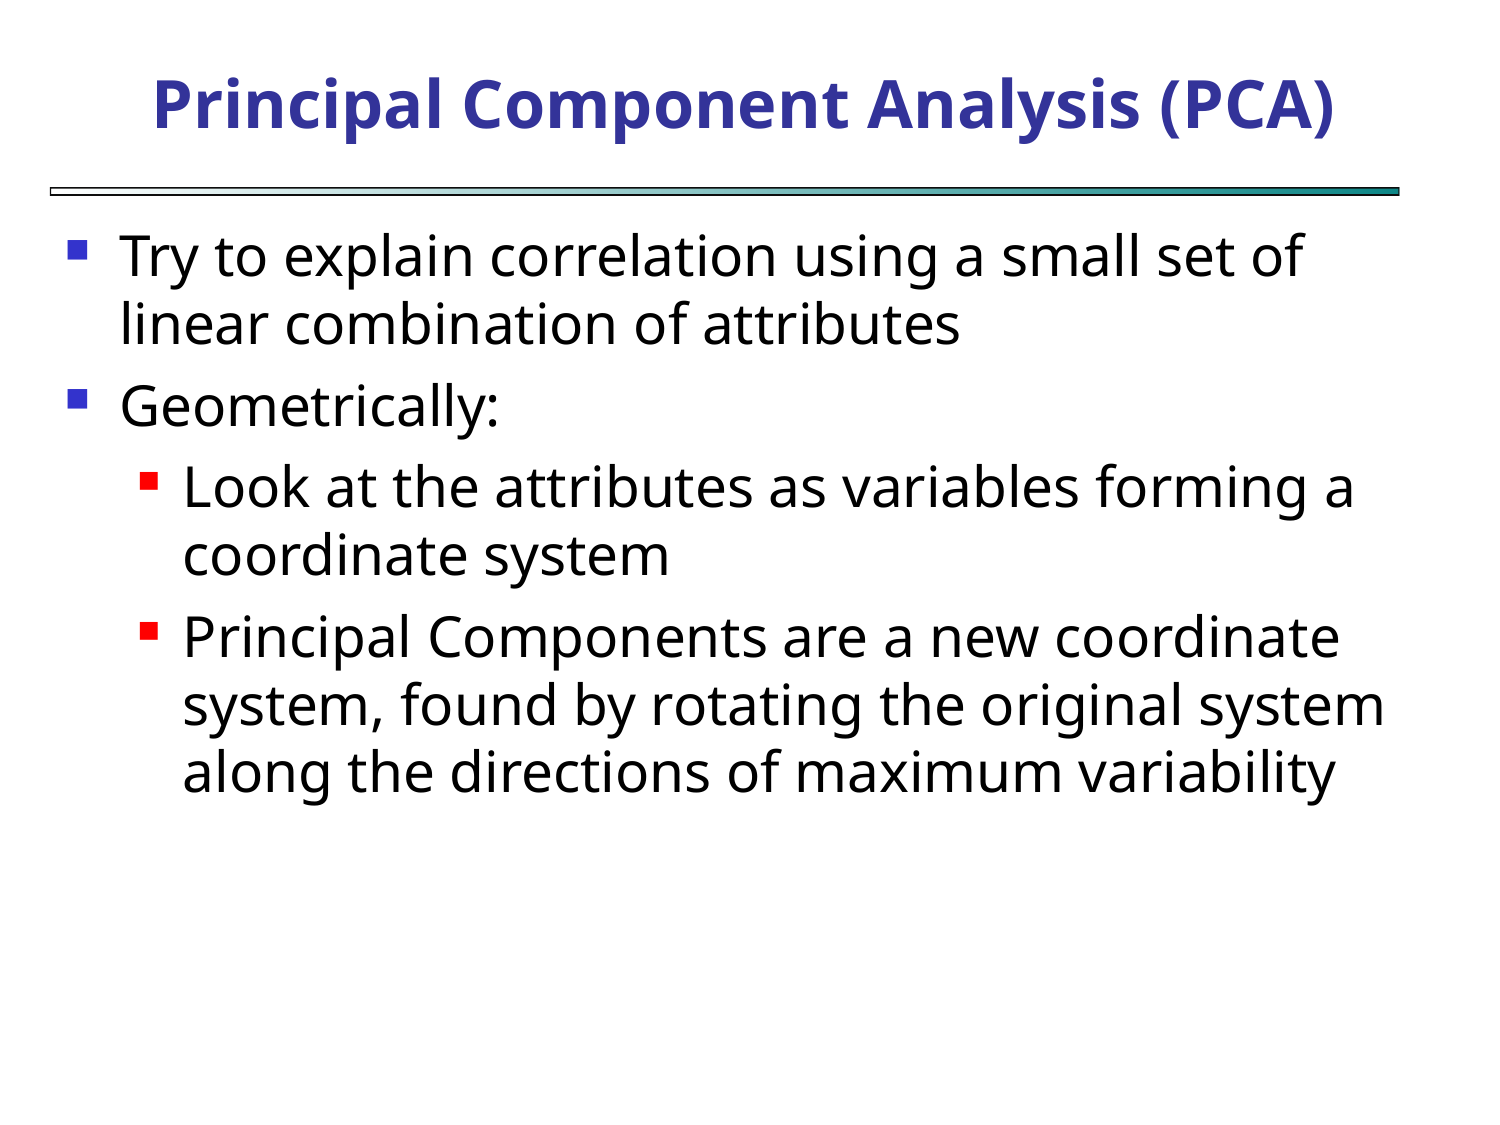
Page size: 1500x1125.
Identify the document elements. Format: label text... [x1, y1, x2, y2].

title Principal Component Analysis (PCA) [24, 44, 1463, 150]
list Try to explain correlation using a small set of linear combination of attributes Geometrically: Look at the attributes as variables forming a coordinate system Principal Components are a new coordinate system, found by rotating the original system along the directions of maximum variability [49, 212, 1425, 865]
